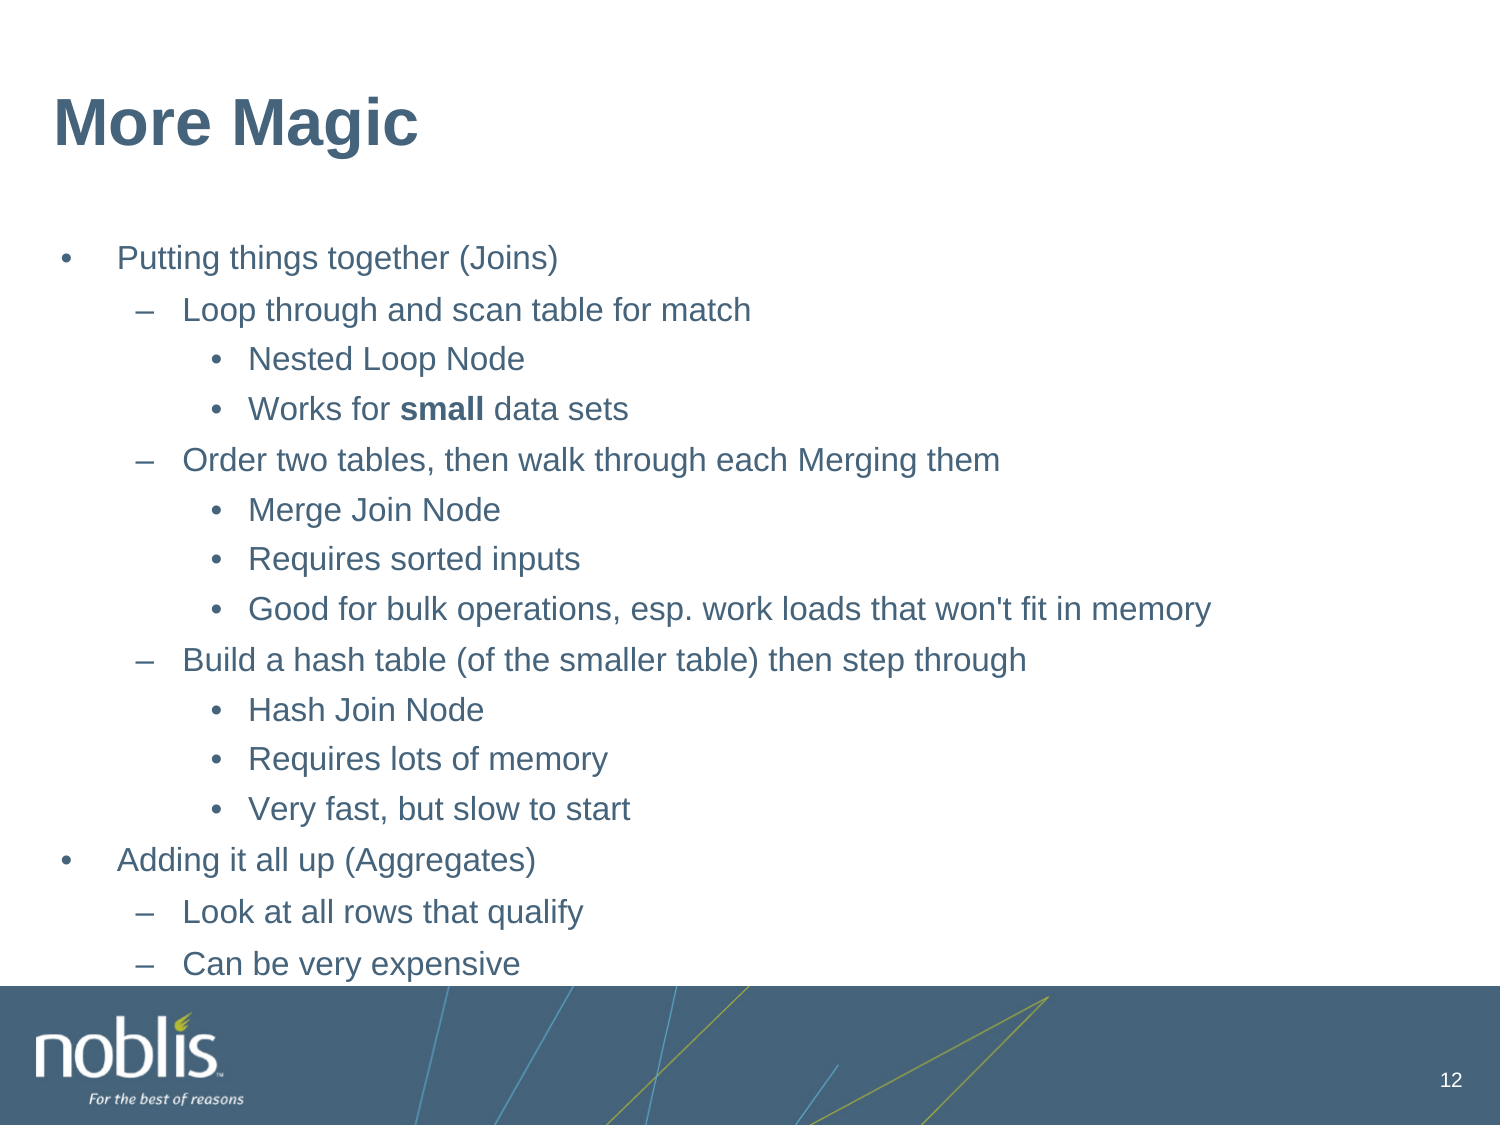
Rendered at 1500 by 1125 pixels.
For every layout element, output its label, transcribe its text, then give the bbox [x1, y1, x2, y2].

list Putting things together (Joins) Loop through and scan table for match Nested Loop Node Works for small data sets Order two tables, then walk through each Merging them Merge Join Node Requires sorted inputs Good for bulk operations, esp. work loads that won't fit in memory Build a hash table (of the smaller table) then step through Hash Join Node Requires lots of memory Very fast, but slow to start Adding it all up (Aggregates) Look at all rows that qualify Can be very expensive [60, 239, 1437, 986]
picture [0, 986, 1500, 1125]
title More Magic [53, 38, 1438, 211]
